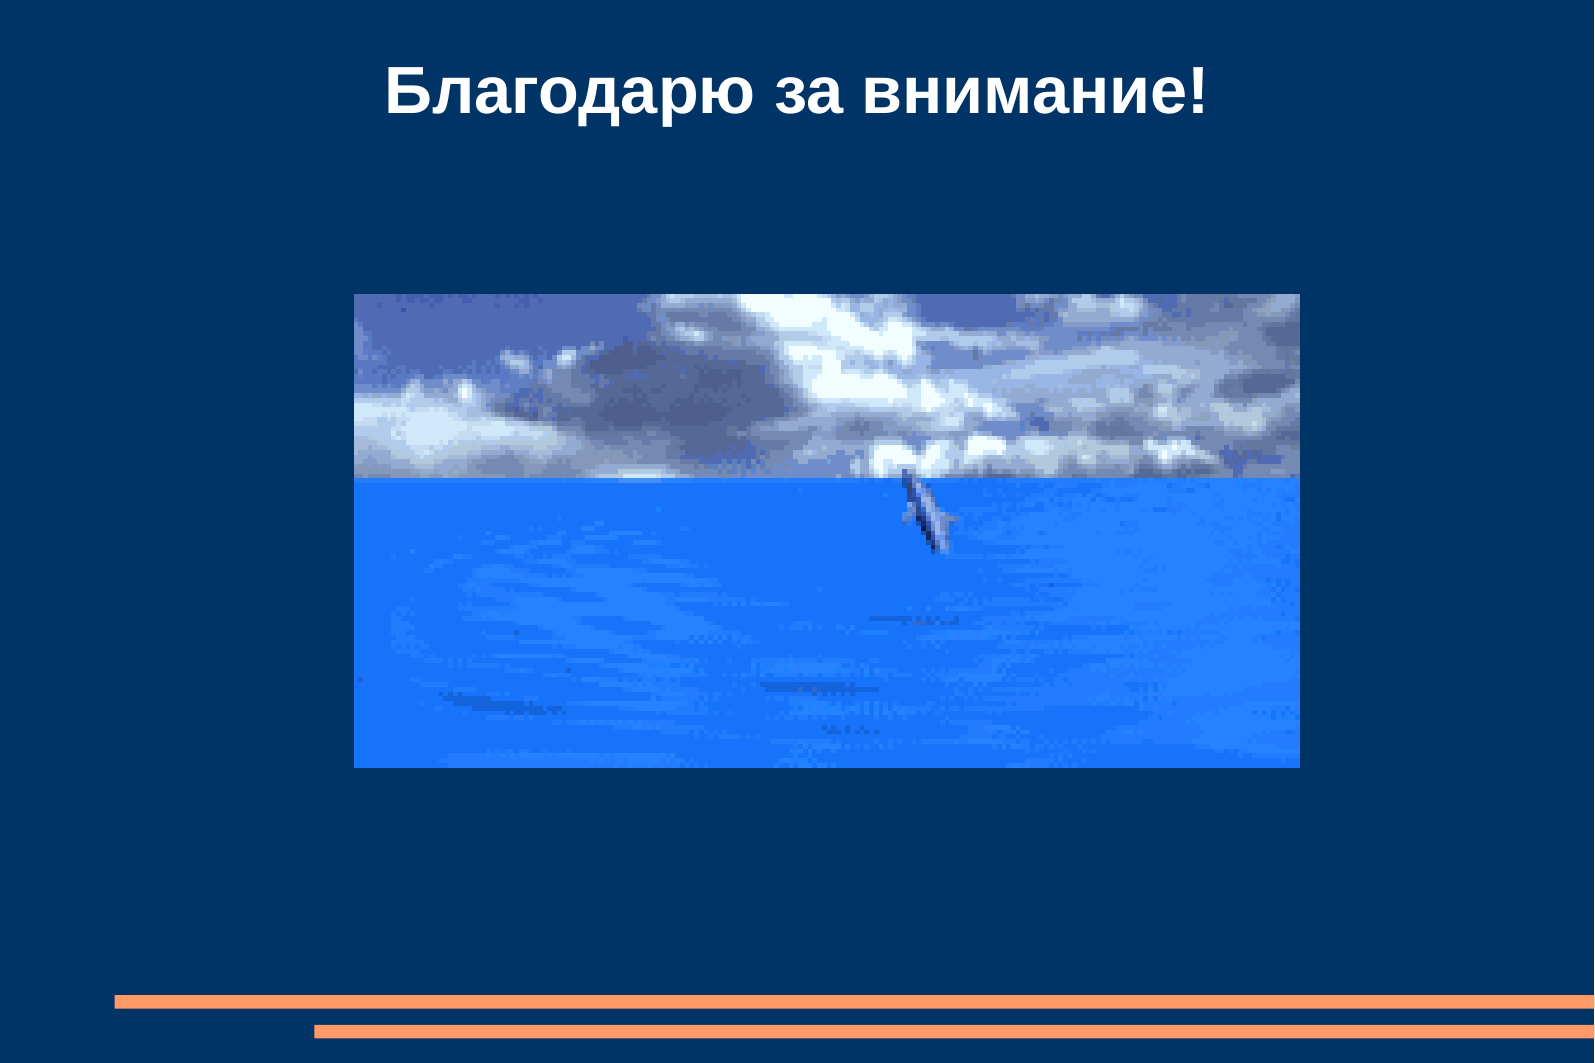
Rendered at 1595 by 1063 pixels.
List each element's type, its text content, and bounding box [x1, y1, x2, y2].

picture [354, 294, 1300, 768]
text_box Благодарю за внимание! [29, 45, 1565, 325]
